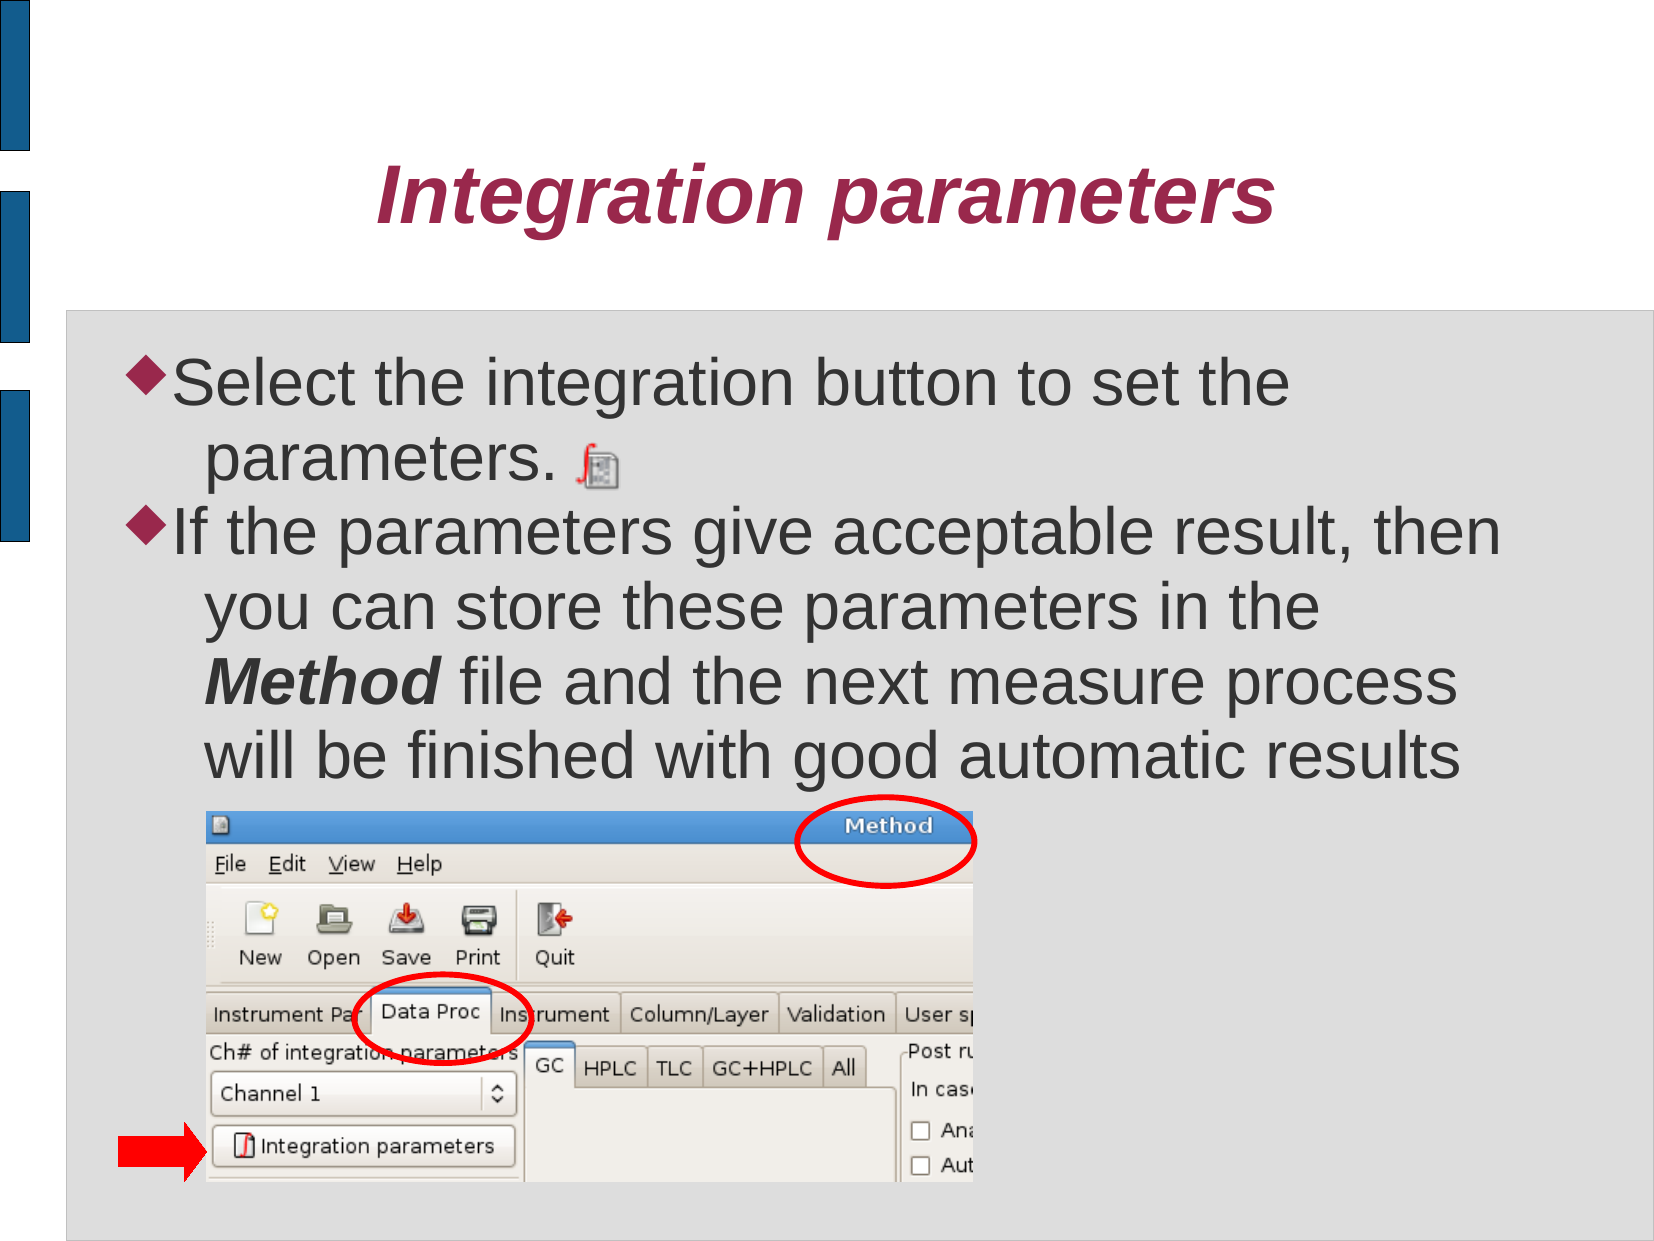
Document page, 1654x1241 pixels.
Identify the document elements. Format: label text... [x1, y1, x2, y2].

picture [801, 811, 971, 882]
picture [206, 811, 973, 1182]
title Integration parameters [121, 98, 1534, 291]
picture [958, 811, 973, 825]
list Select the integration button to set the parameters. If the parameters give acceptable result, then you can store these parameters in the Method file and the next measure process will be finished with good automatic results [121, 344, 1534, 1149]
text_box [118, 1122, 207, 1182]
picture [570, 442, 621, 493]
